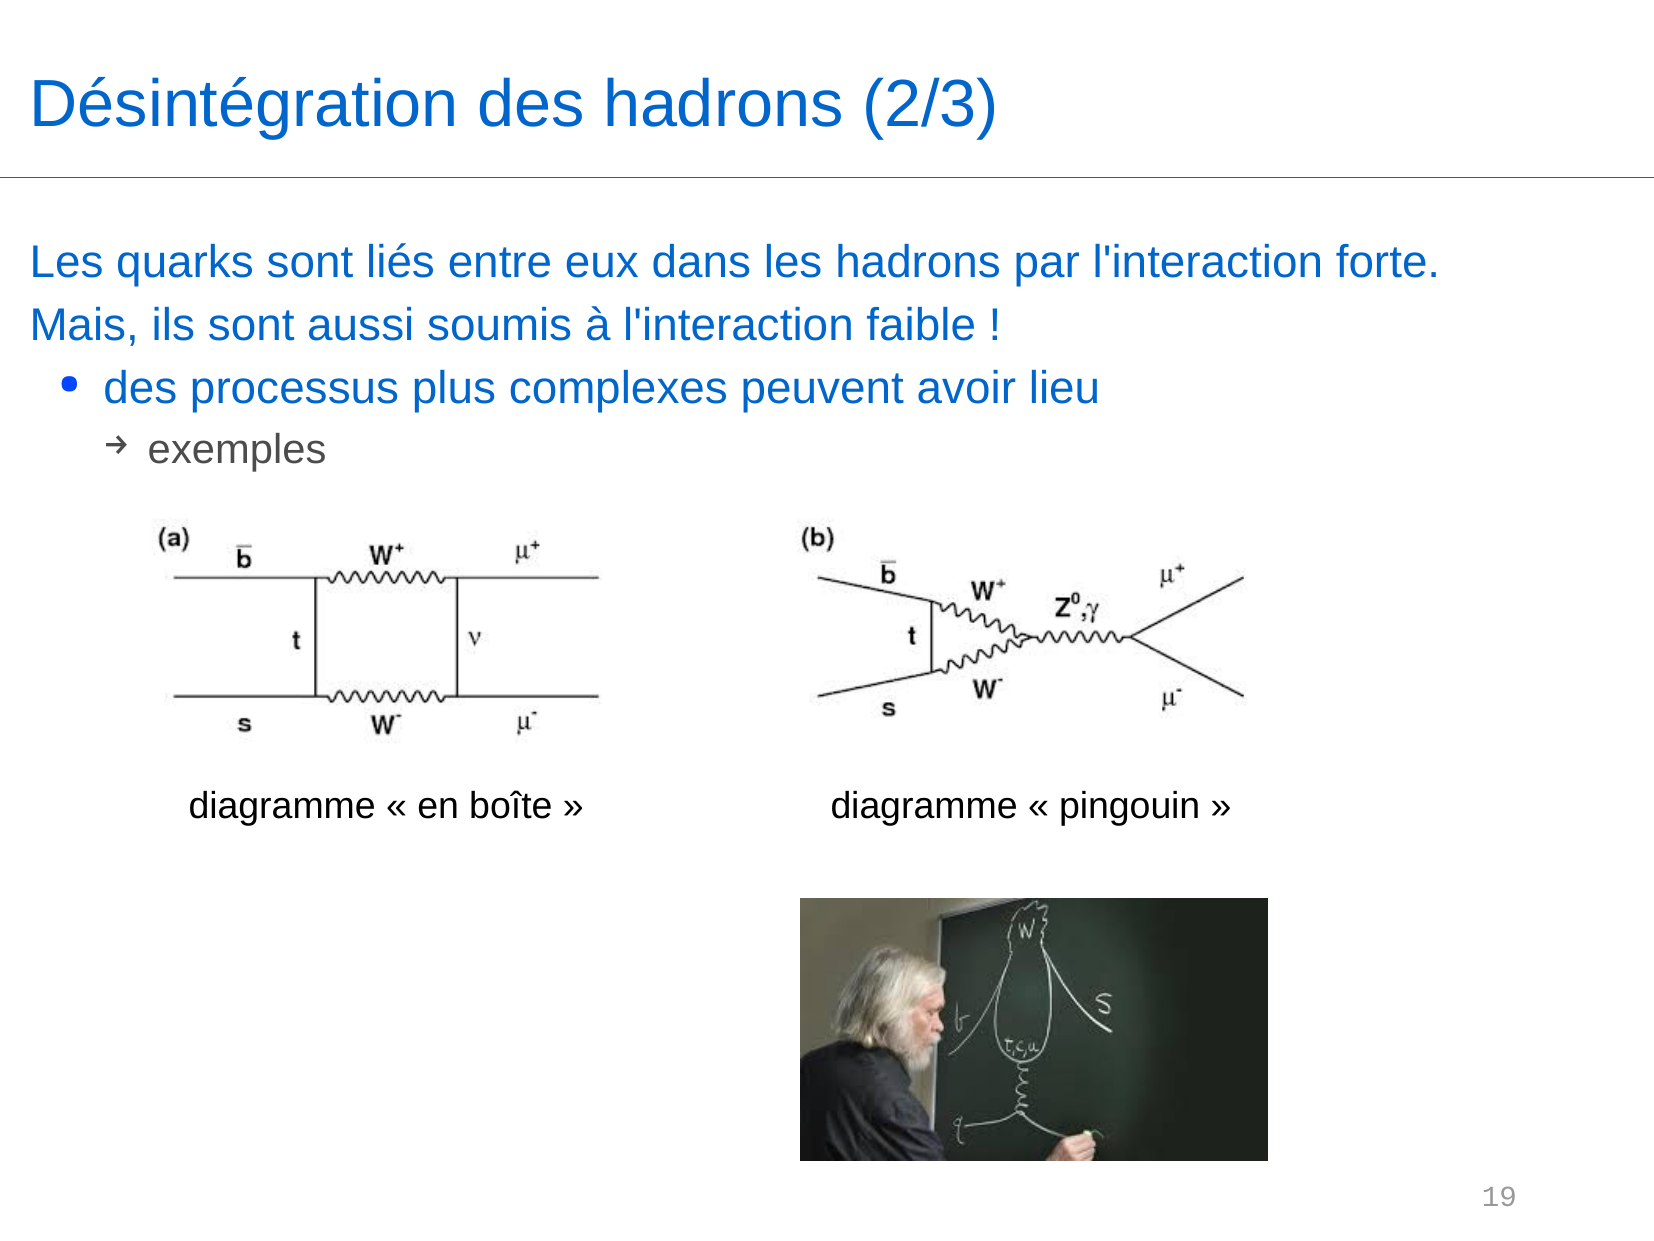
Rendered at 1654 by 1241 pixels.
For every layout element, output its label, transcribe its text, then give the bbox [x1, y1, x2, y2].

picture [127, 518, 646, 756]
text_box diagramme « pingouin » [815, 777, 1247, 834]
picture [771, 518, 1291, 756]
list Les quarks sont liés entre eux dans les hadrons par l'interaction forte. Mais, ils sont aussi soumis à l'interaction faible ! des processus plus complexes peuvent avoir lieu exemples [29, 236, 1625, 1055]
picture [800, 898, 1268, 1161]
text_box diagramme « en boîte » [173, 777, 599, 834]
title Désintégration des hadrons (2/3) [29, 29, 1625, 178]
